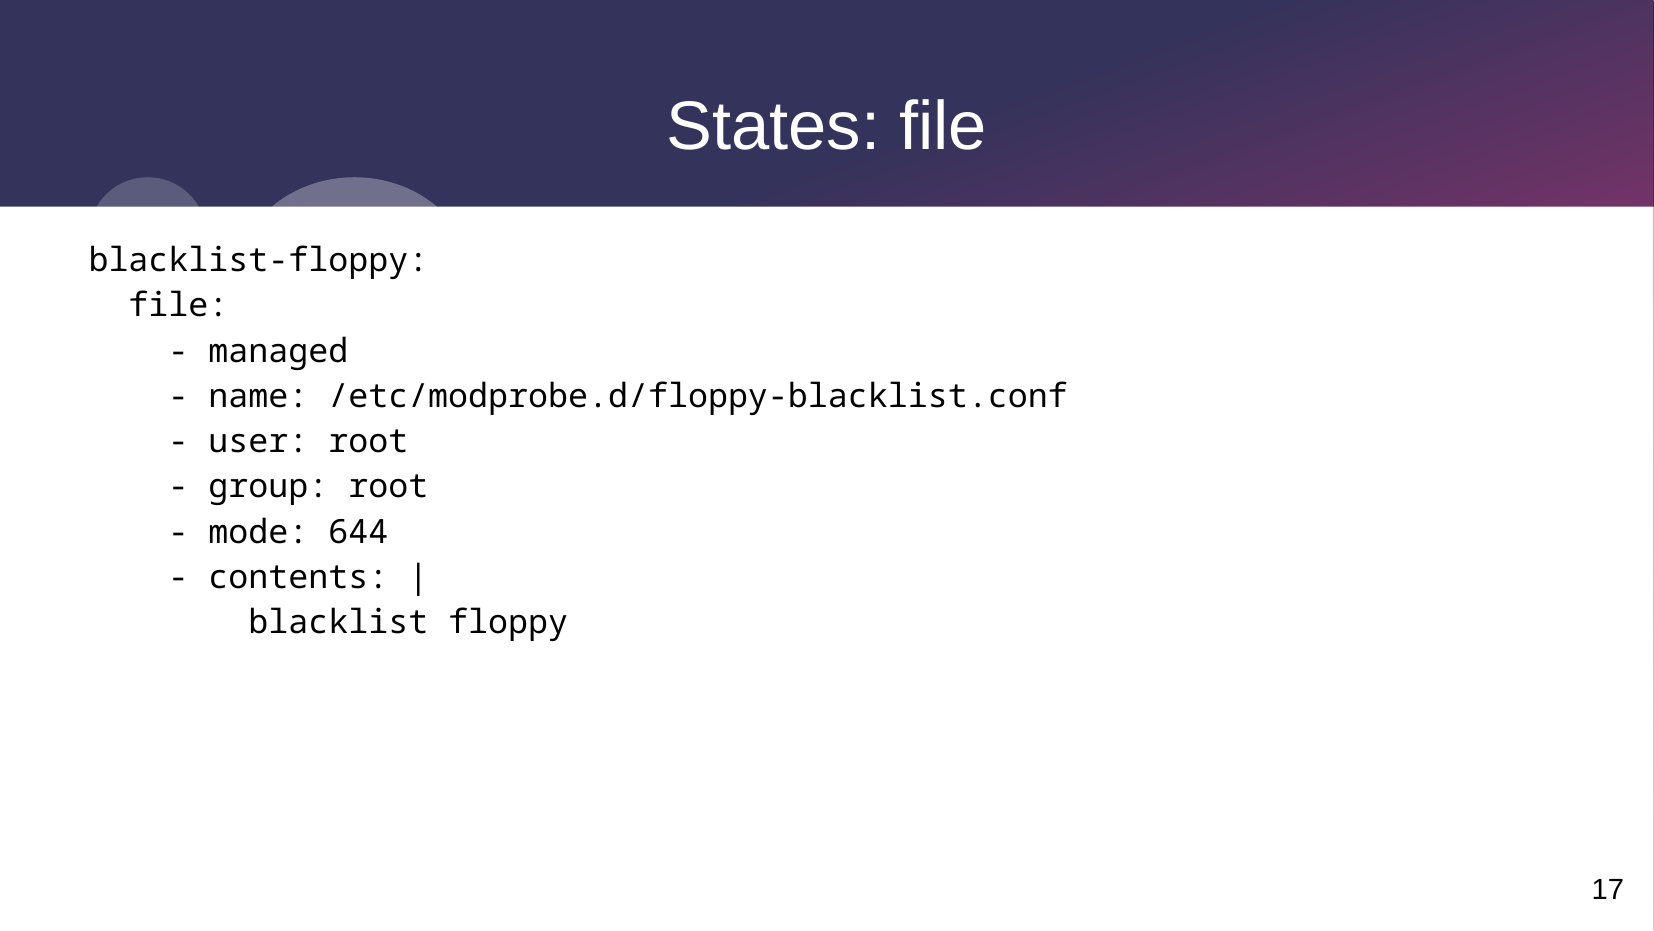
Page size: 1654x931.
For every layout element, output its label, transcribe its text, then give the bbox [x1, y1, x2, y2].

list blacklist-floppy: file: - managed - name: /etc/modprobe.d/floppy-blacklist.conf - user: root - group: root - mode: 644 - contents: | blacklist floppy [88, 236, 1565, 827]
title States: file [88, 44, 1565, 207]
